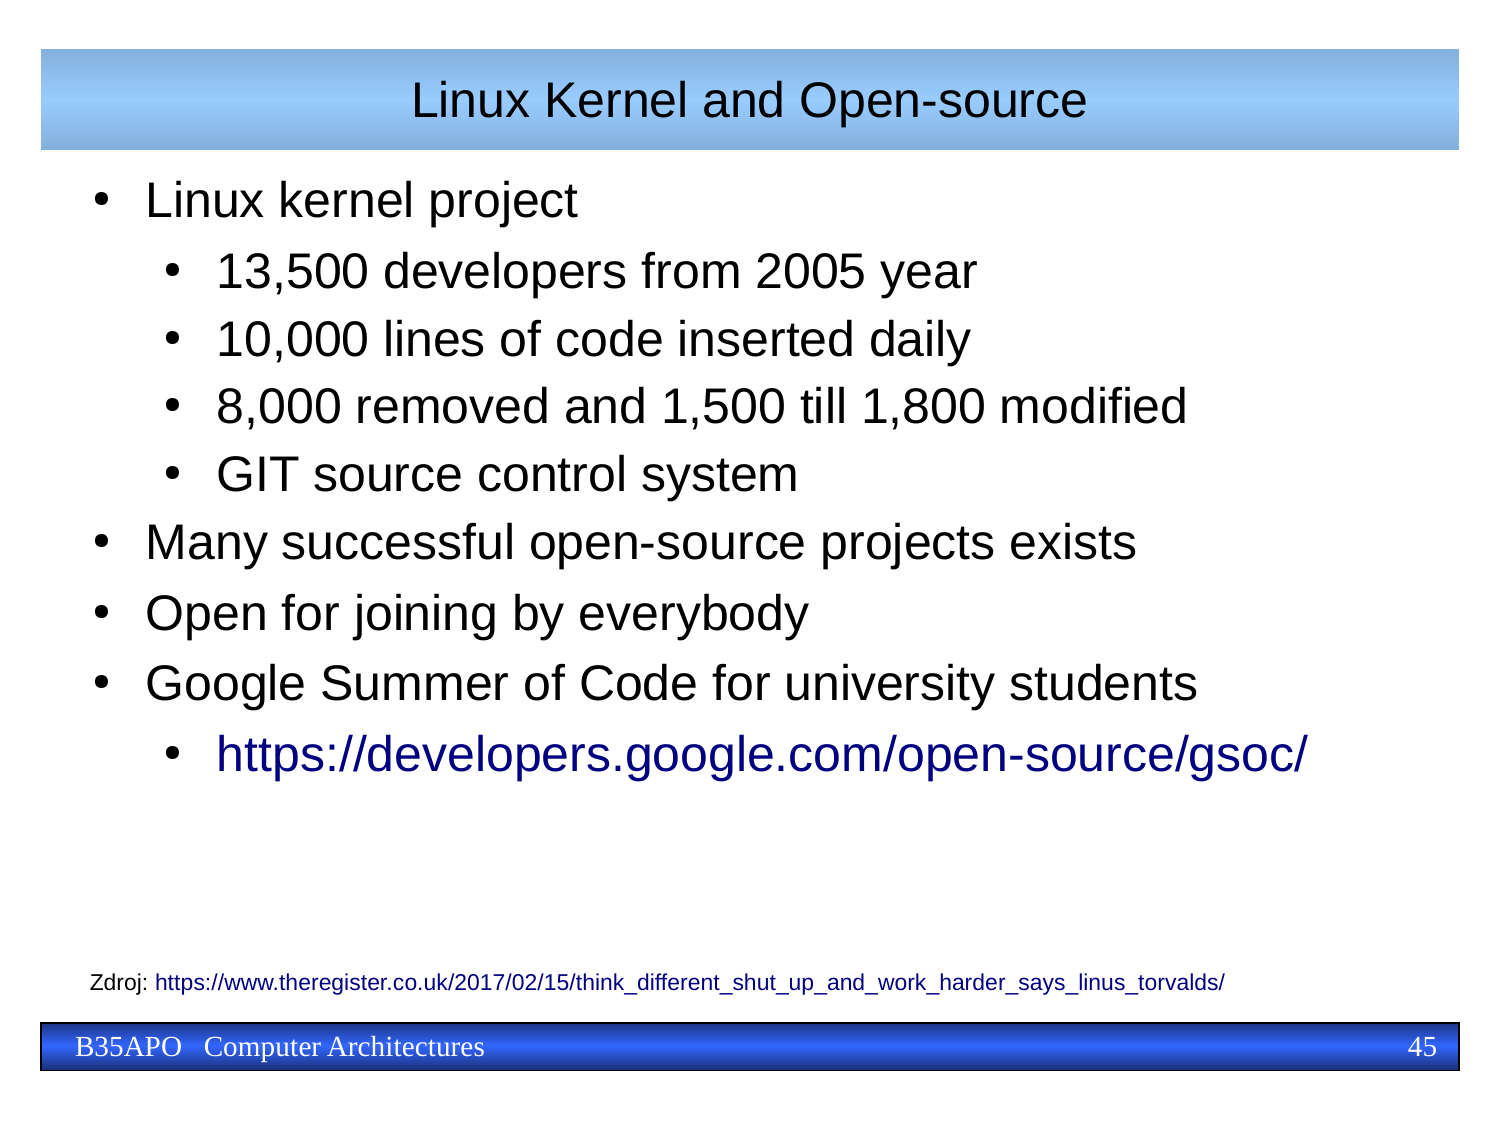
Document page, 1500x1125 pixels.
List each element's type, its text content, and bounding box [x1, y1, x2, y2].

list Linux kernel project 13,500 developers from 2005 year 10,000 lines of code inserted daily 8,000 removed and 1,500 till 1,800 modified GIT source control system Many successful open-source projects exists Open for joining by everybody Google Summer of Code for university students https://developers.google.com/open-source/gsoc/ [75, 172, 1426, 888]
text_box Zdroj: https://www.theregister.co.uk/2017/02/15/think_different_shut_up_and_work_harder_says_linus_torvalds/ [75, 962, 1450, 1029]
title Linux Kernel and Open-source [41, 49, 1459, 150]
